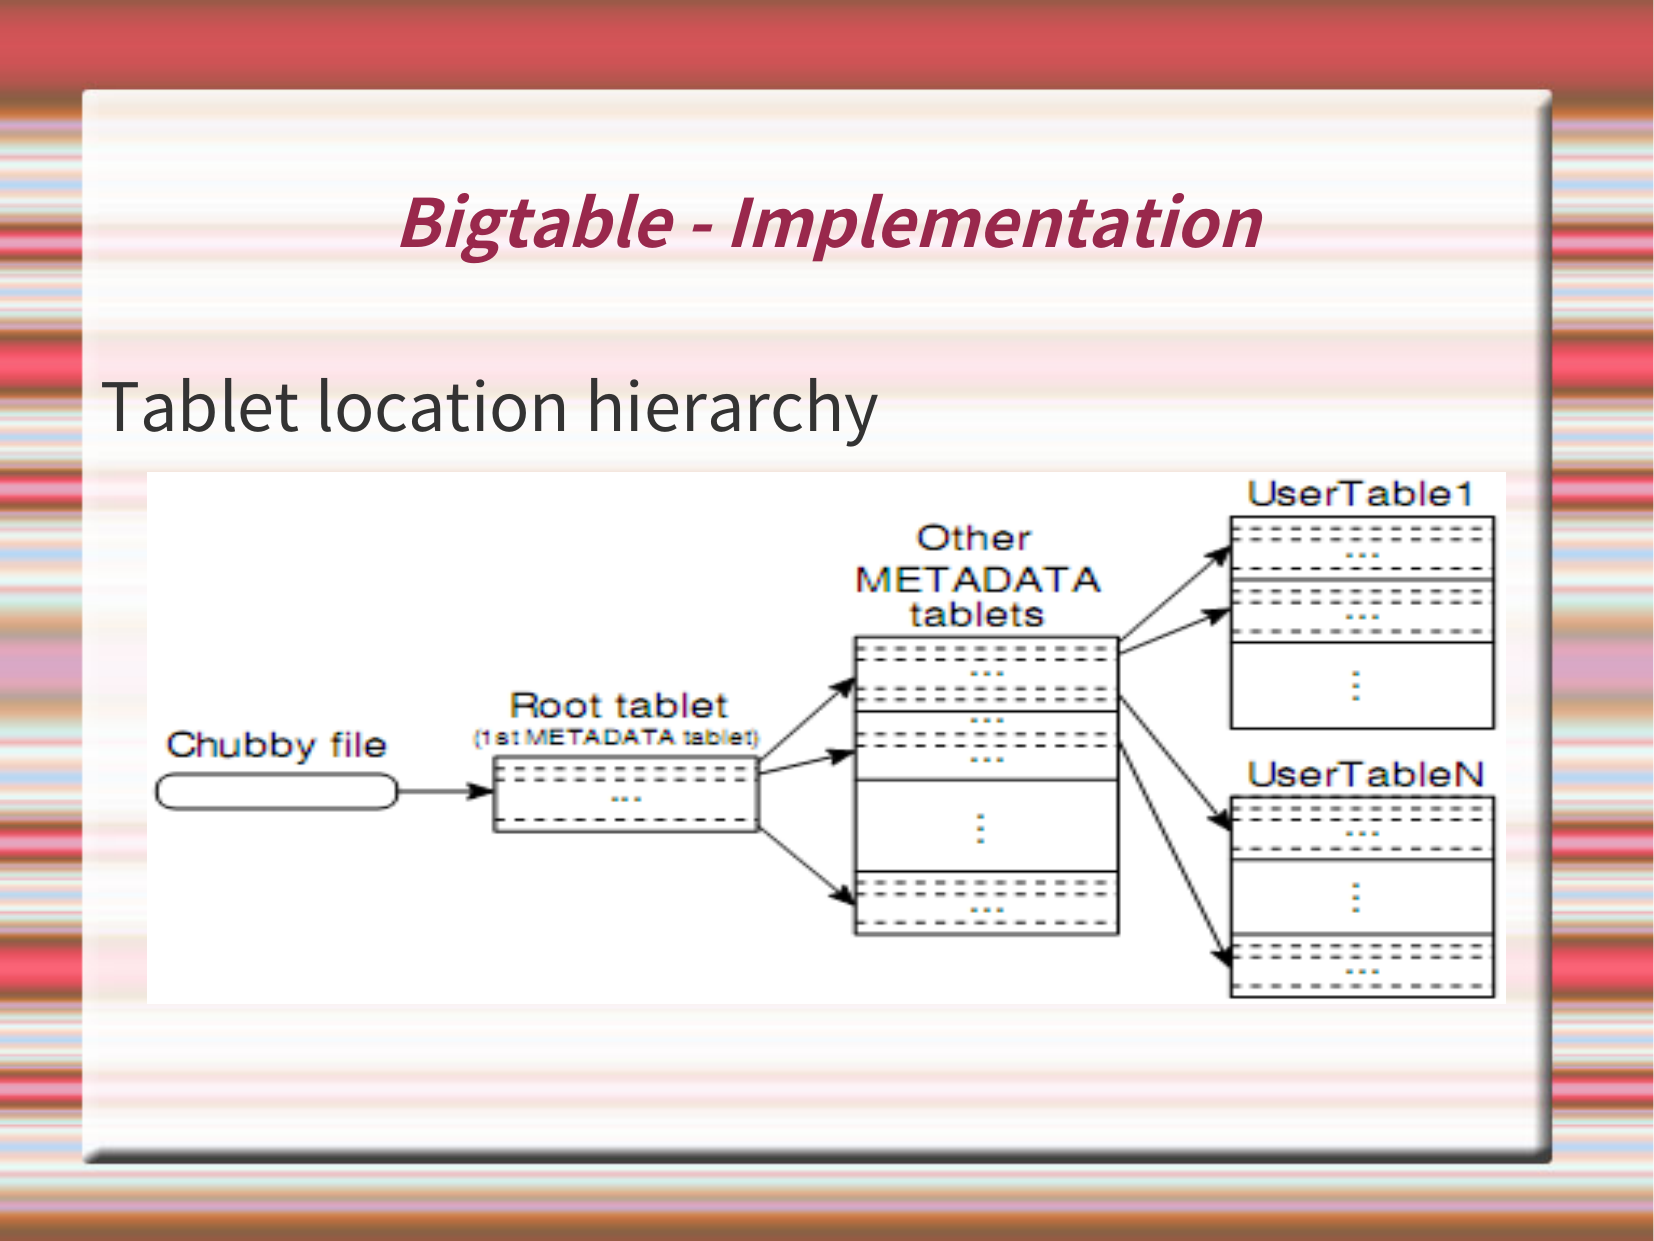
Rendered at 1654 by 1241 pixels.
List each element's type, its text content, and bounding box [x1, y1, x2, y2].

list Tablet location hierarchy [88, 354, 1470, 1136]
picture [0, 0, 1654, 1241]
title Bigtable - Implementation [121, 114, 1534, 322]
